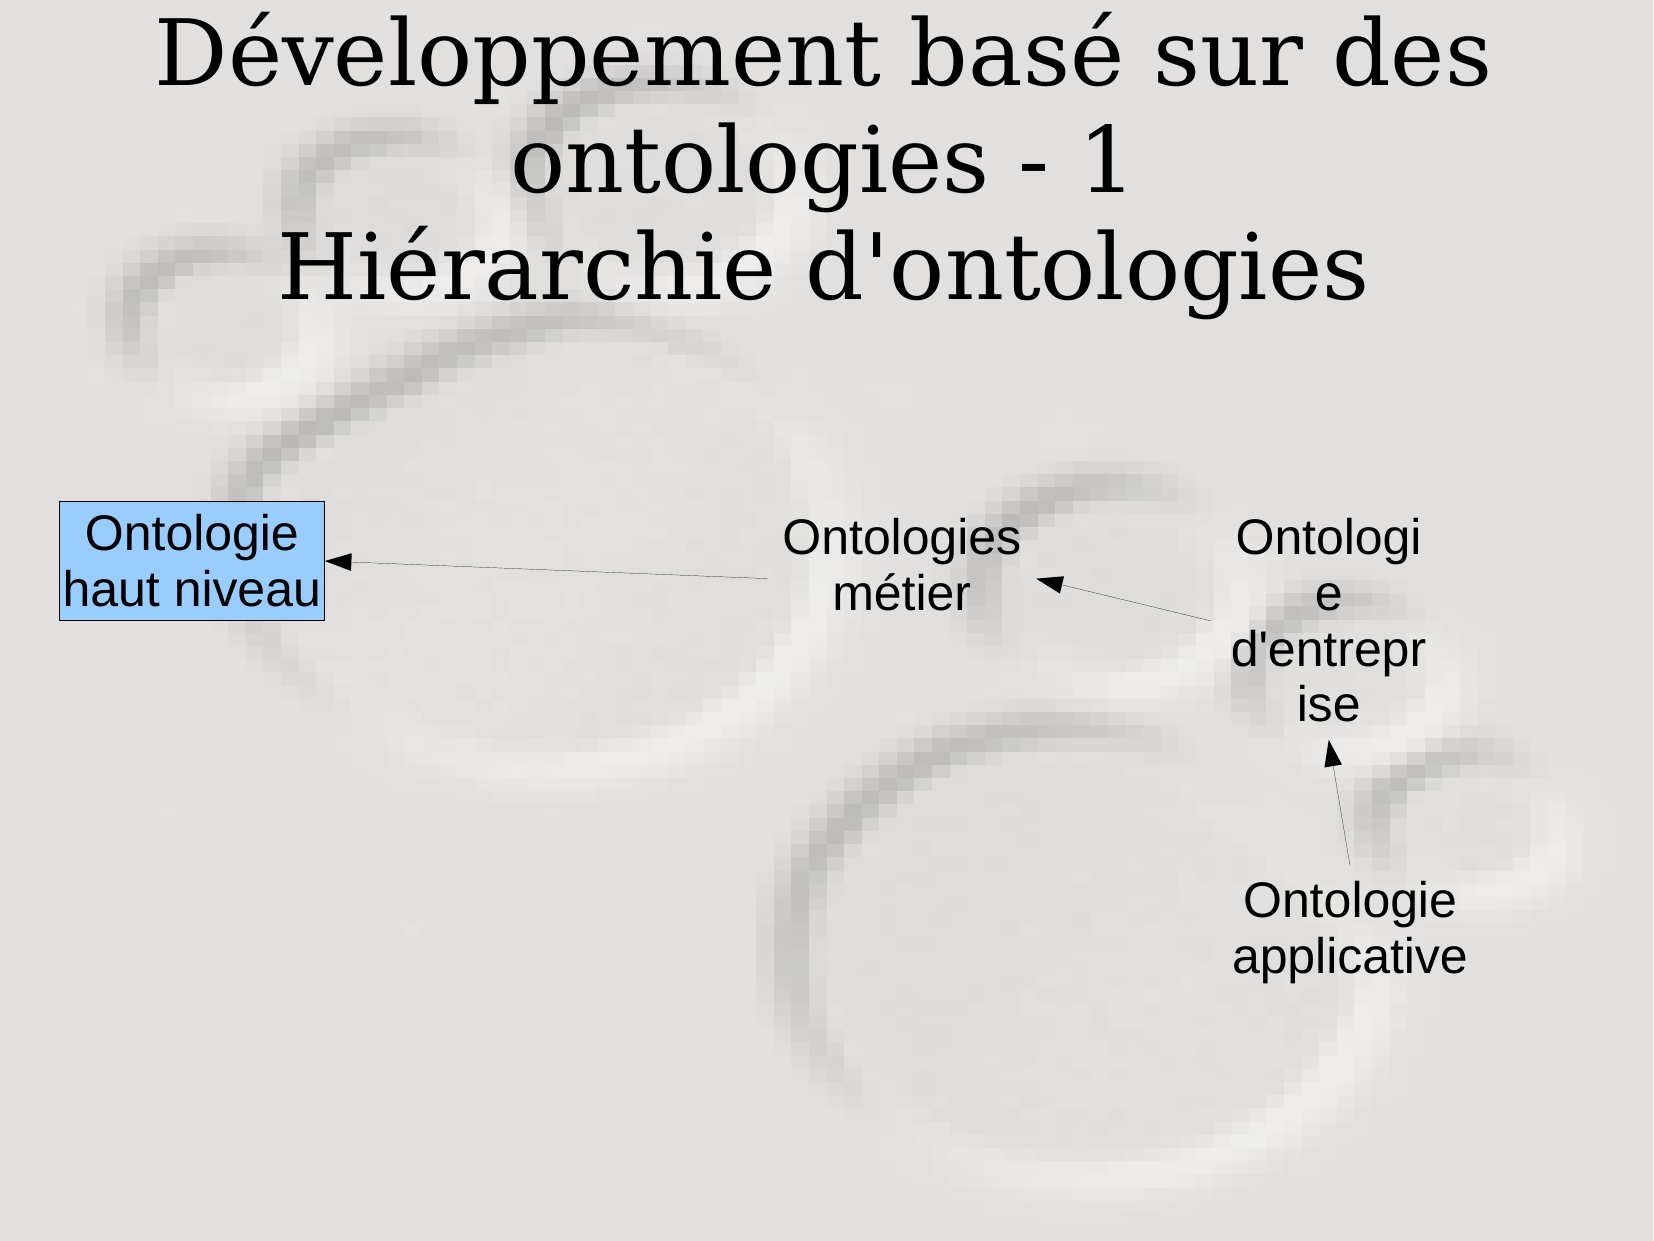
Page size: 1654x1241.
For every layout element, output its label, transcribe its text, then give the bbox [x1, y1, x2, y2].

text_box [649, 501, 767, 578]
text_box Ontologie applicative [1217, 865, 1483, 1019]
title Développement basé sur des ontologies - 1 Hiérarchie d'ontologies [118, 0, 1531, 322]
text_box Ontologie d'entreprise [1210, 501, 1447, 740]
text_box Ontologie haut niveau [59, 501, 325, 621]
picture [0, 0, 1654, 1241]
text_box Ontologies métier [767, 501, 1037, 656]
